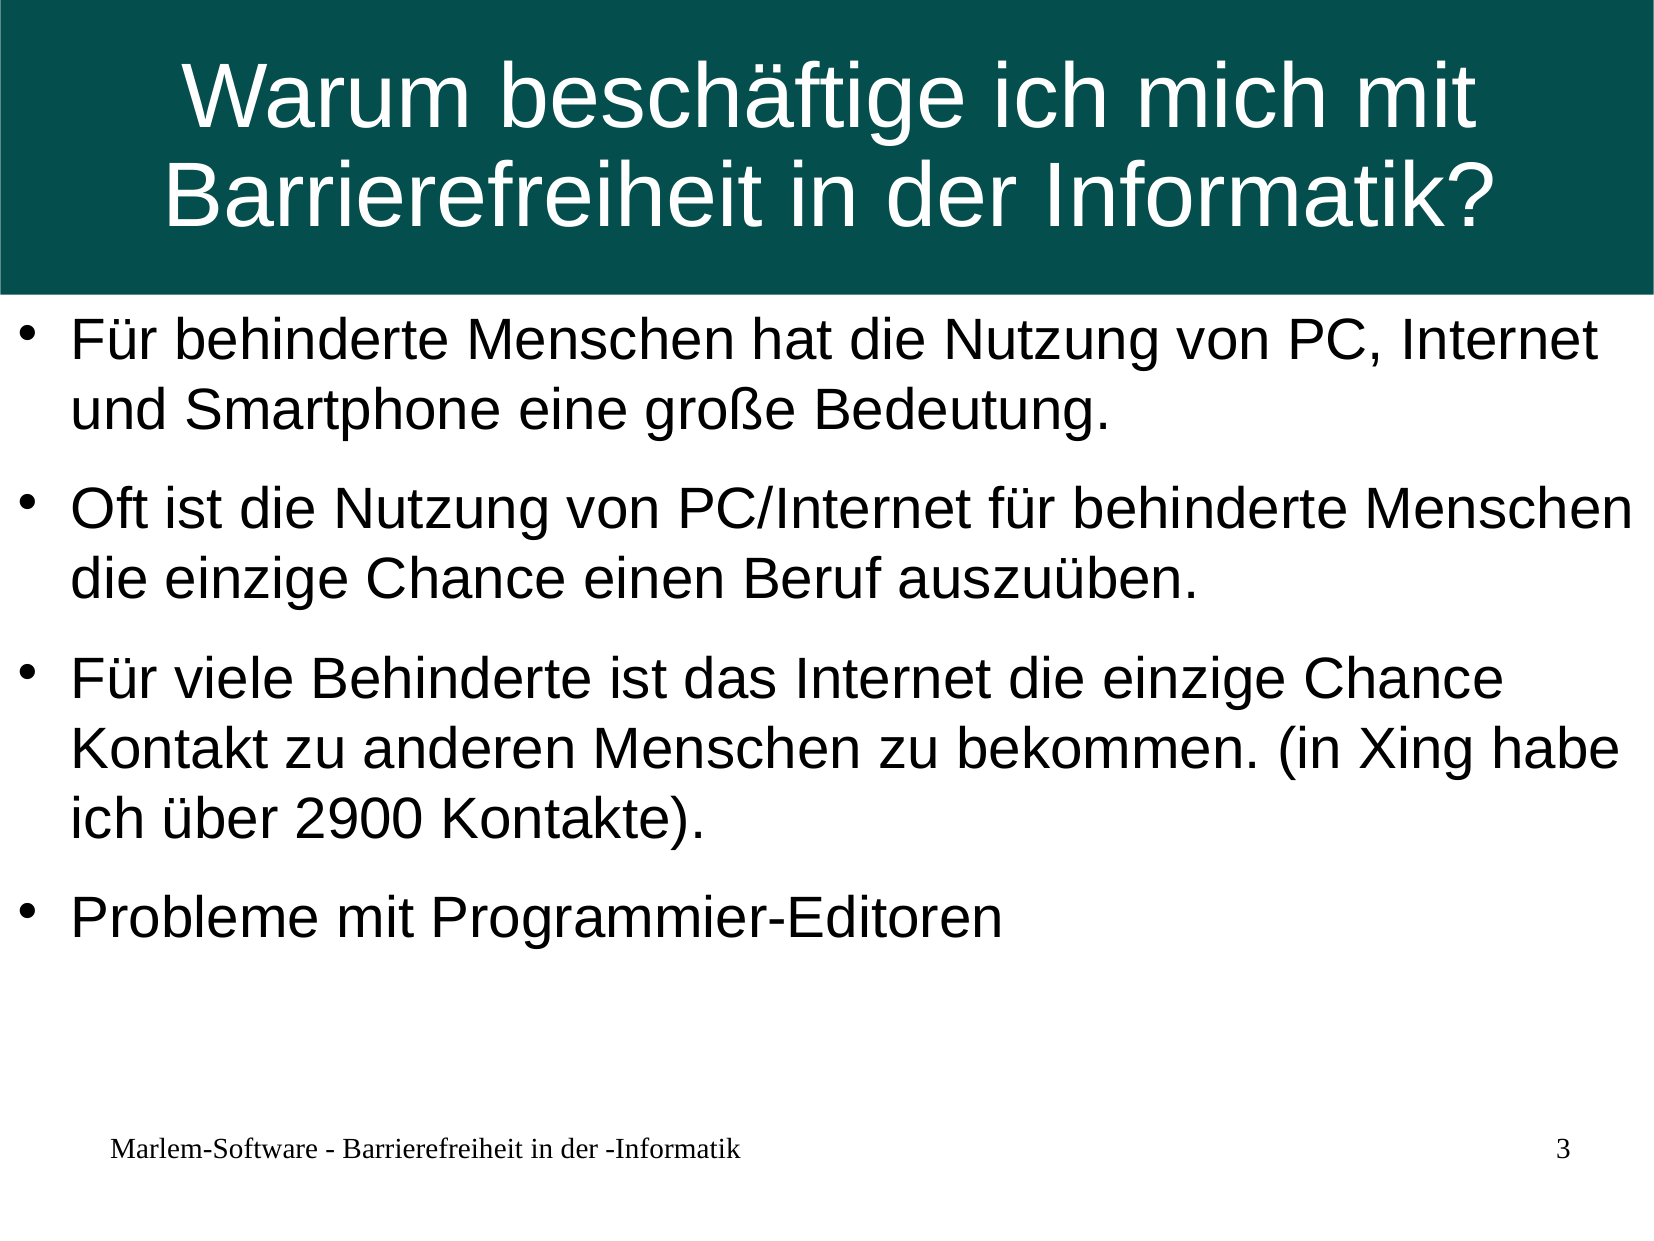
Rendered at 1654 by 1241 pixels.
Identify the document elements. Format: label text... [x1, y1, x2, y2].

list Für behinderte Menschen hat die Nutzung von PC, Internet und Smartphone eine große Bedeutung. Oft ist die Nutzung von PC/Internet für behinderte Menschen die einzige Chance einen Beruf auszuüben. Für viele Behinderte ist das Internet die einzige Chance Kontakt zu anderen Menschen zu bekommen. (in Xing habe ich über 2900 Kontakte). Probleme mit Programmier-Editoren [0, 301, 1654, 1069]
title Warum beschäftige ich mich mit Barrierefreiheit in der Informatik? [0, 0, 1654, 295]
